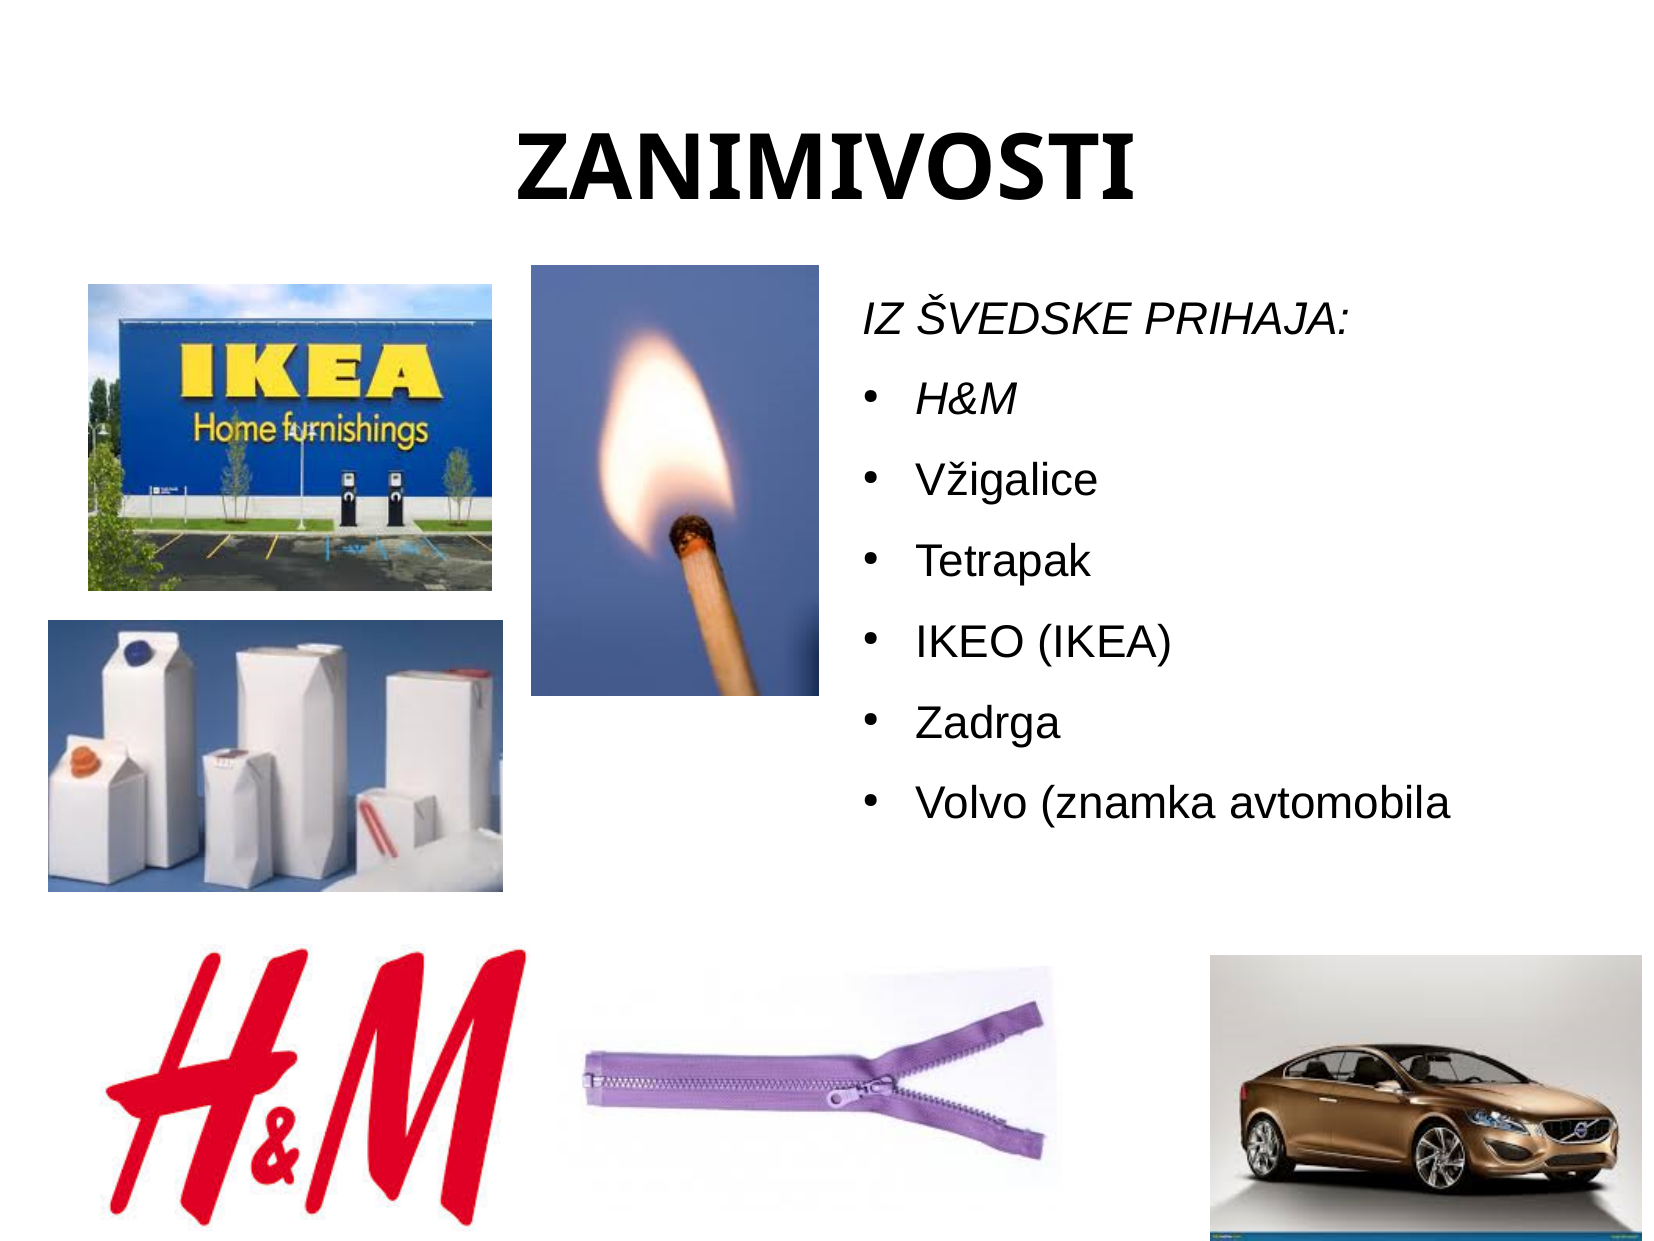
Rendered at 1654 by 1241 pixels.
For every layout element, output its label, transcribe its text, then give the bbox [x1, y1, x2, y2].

picture [88, 284, 492, 591]
picture [48, 620, 503, 892]
title ZANIMIVOSTI [82, 56, 1571, 249]
picture [100, 944, 532, 1231]
picture [531, 265, 819, 696]
list IZ ŠVEDSKE PRIHAJA: H&M Vžigalice Tetrapak IKEO (IKEA) Zadrga Volvo (znamka avtomobila [845, 290, 1572, 1094]
picture [556, 966, 1063, 1211]
picture [1210, 955, 1642, 1241]
